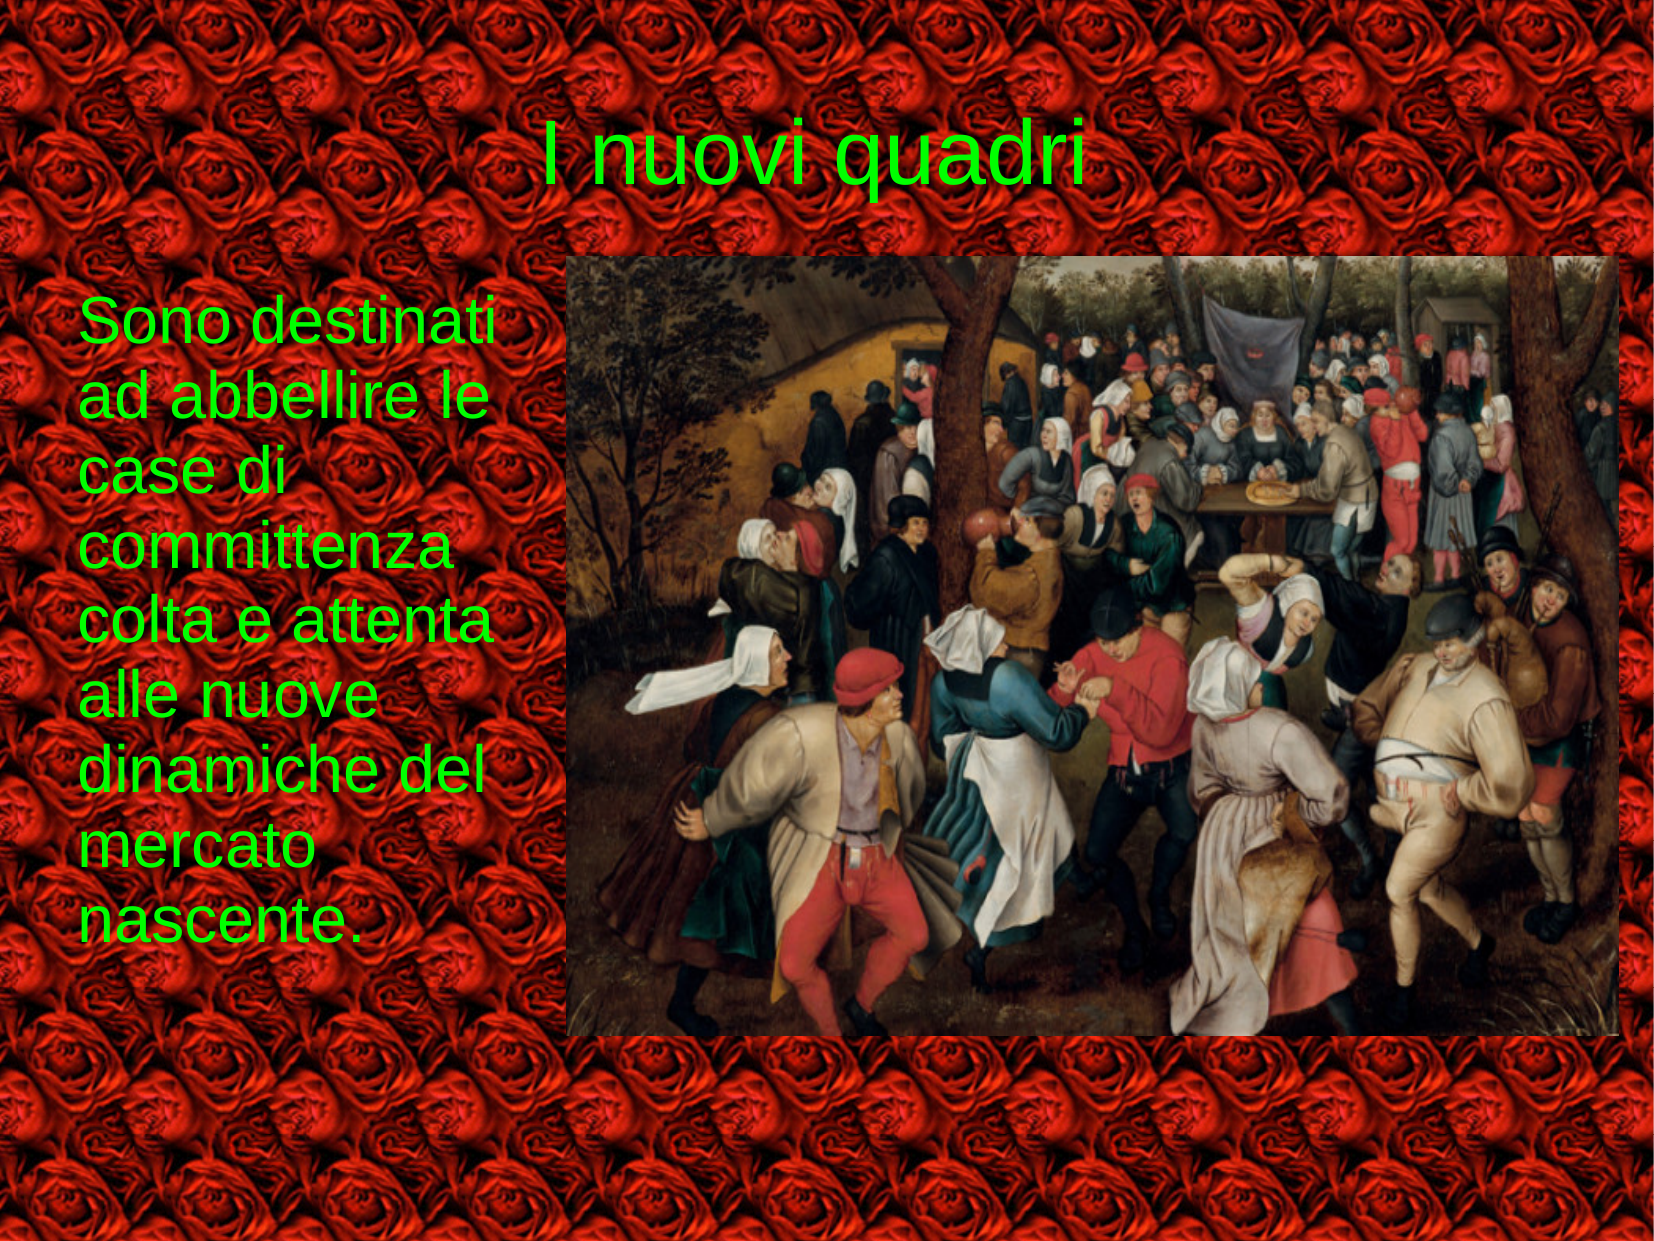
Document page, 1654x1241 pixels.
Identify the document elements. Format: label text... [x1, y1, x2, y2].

title I nuovi quadri [82, 49, 1571, 257]
picture [0, 0, 1654, 1241]
list Sono destinati ad abbellire le case di committenza colta e attenta alle nuove dinamiche del mercato nascente. [6, 283, 566, 957]
